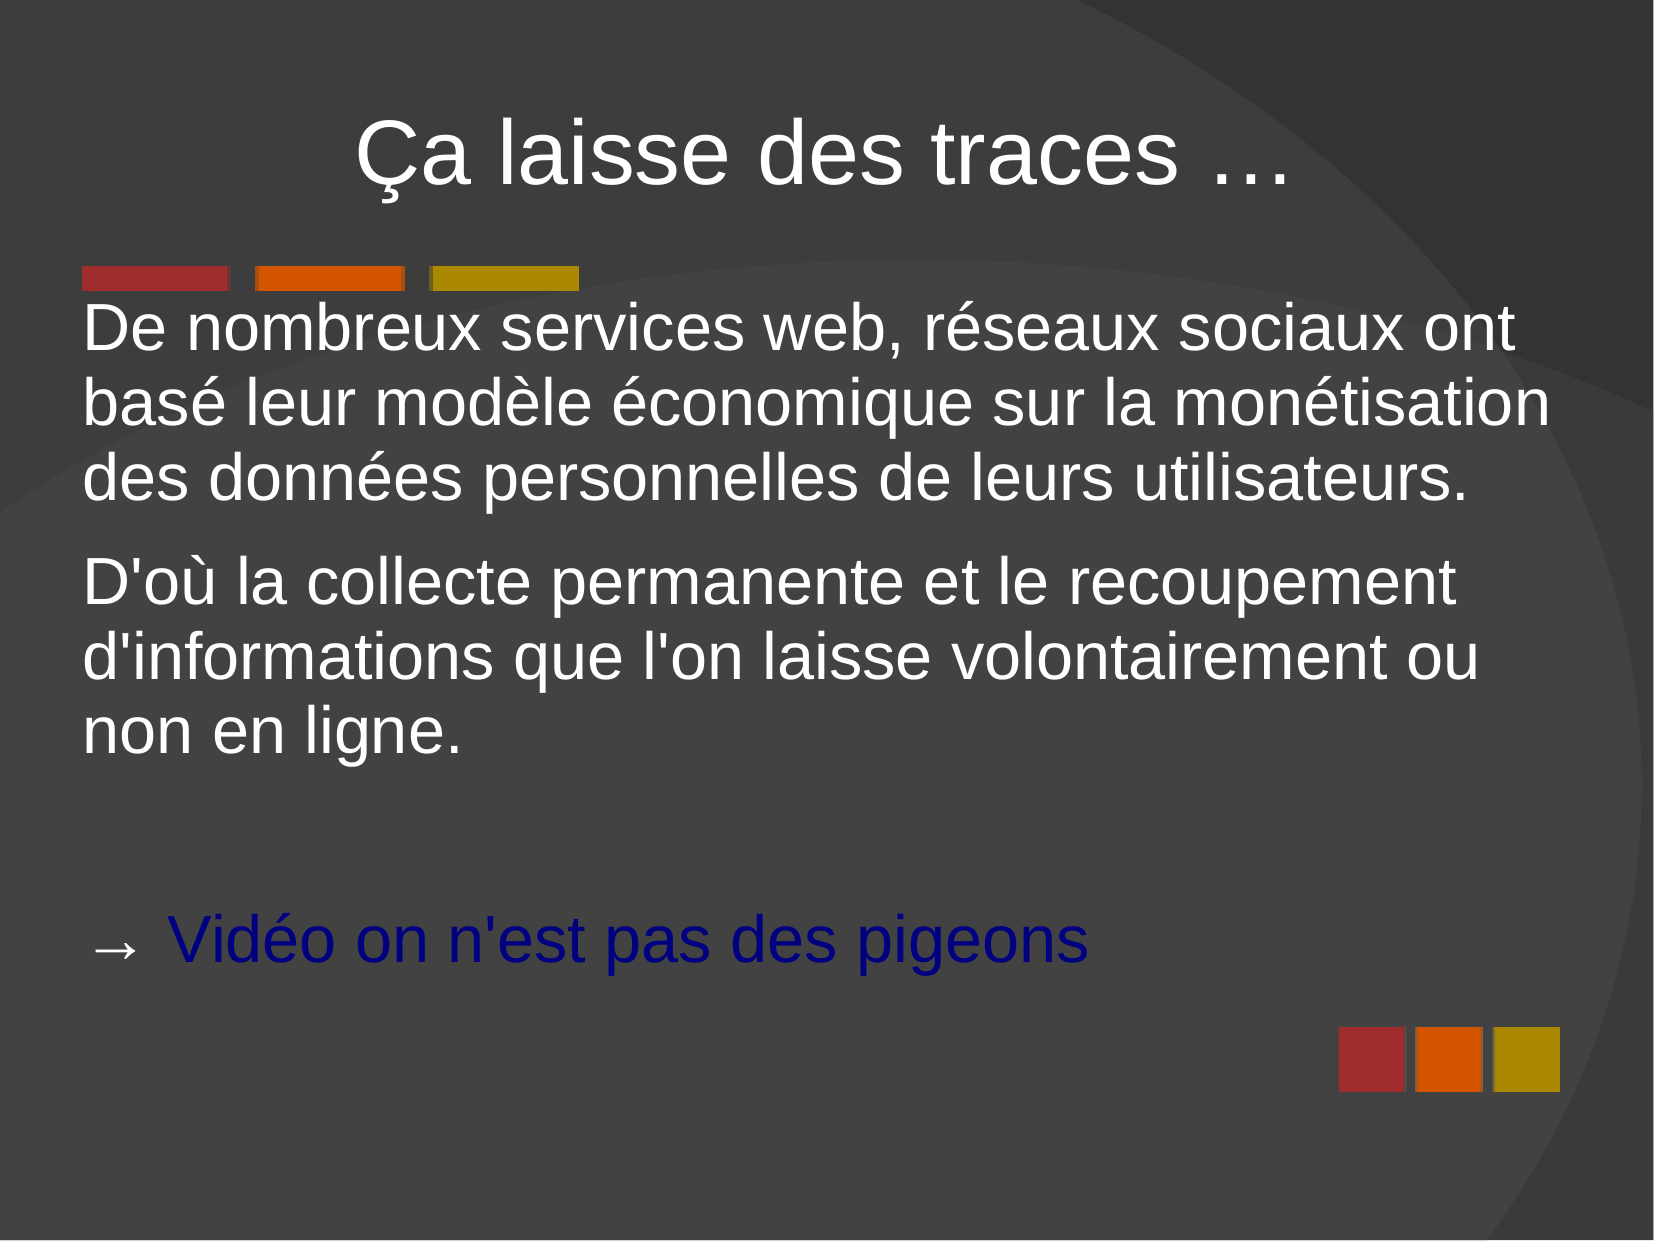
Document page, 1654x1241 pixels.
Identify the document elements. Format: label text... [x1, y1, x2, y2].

picture [1339, 1027, 1560, 1092]
picture [82, 266, 579, 290]
list De nombreux services web, réseaux sociaux ont basé leur modèle économique sur la monétisation des données personnelles de leurs utilisateurs. D'où la collecte permanente et le recoupement d'informations que l'on laisse volontairement ou non en ligne. → Vidéo on n'est pas des pigeons [82, 290, 1571, 1010]
title Ça laisse des traces … [82, 49, 1571, 257]
